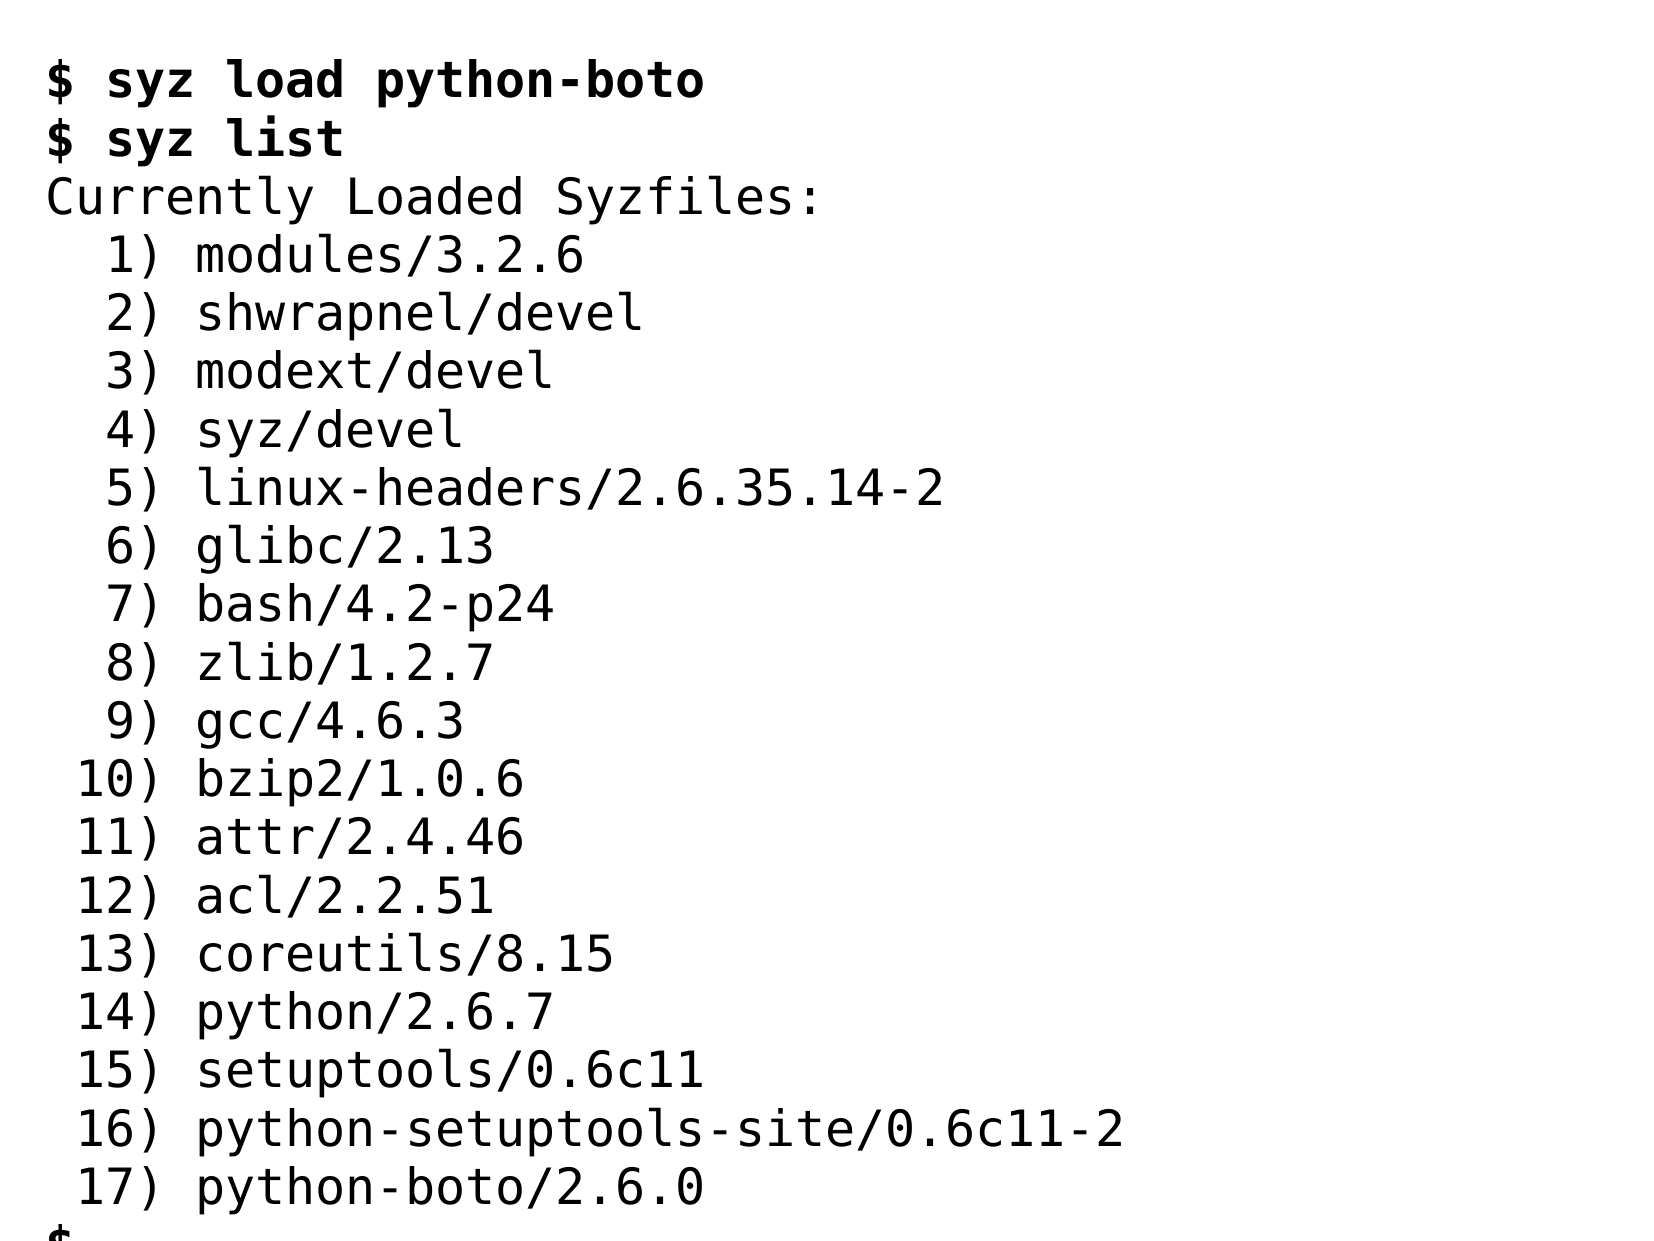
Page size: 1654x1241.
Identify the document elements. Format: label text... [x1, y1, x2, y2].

list syz list Currently Loaded Syzfiles: 1) modules/3.2.6 2) shwrapnel/devel 3) modext/devel 4) syz/devel 5) linux-headers/2.6.35.14-2 6) glibc/2.13 7) bash/4.2-p24 8) zlib/1.2.7 9) gcc/4.6.3 10) bzip2/1.0.6 11) attr/2.4.46 12) acl/2.2.51 13) coreutils/8.15 14) python/2.6.7 15) setuptools/0.6c11 16) python-setuptools-site/0.6c11-2 17) python-boto/2.6.0 $ [45, 51, 1636, 1217]
